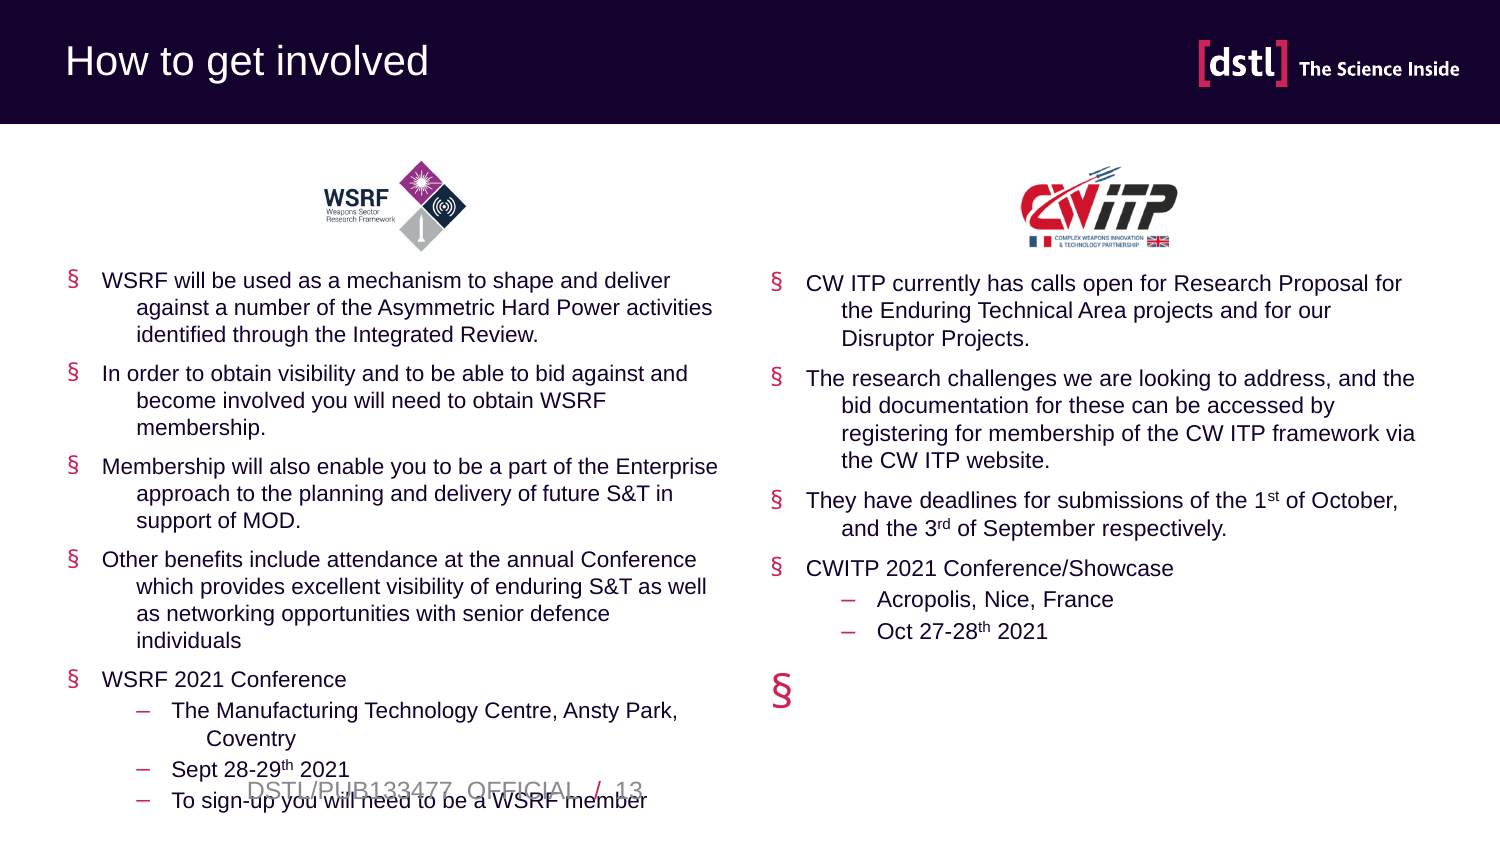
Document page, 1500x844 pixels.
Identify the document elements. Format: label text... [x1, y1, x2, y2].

title How to get involved [5, 8, 1129, 115]
list WSRF will be used as a mechanism to shape and deliver against a number of the Asymmetric Hard Power activities identified through the Integrated Review. In order to obtain visibility and to be able to bid against and become involved you will need to obtain WSRF membership. Membership will also enable you to be a part of the Enterprise approach to the planning and delivery of future S&T in support of MOD. Other benefits include attendance at the annual Conference which provides excellent visibility of enduring S&T as well as networking opportunities with senior defence individuals WSRF 2021 Conference The Manufacturing Technology Centre, Ansty Park, Coventry Sept 28-29th 2021 To sign-up you will need to be a WSRF member [53, 258, 733, 824]
picture [312, 157, 469, 257]
picture [1009, 160, 1183, 253]
text_box DSTL/PUB133477 OFFICIAL / 13 [232, 767, 1459, 812]
list CW ITP currently has calls open for Research Proposal for the Enduring Technical Area projects and for our Disruptor Projects. The research challenges we are looking to address, and the bid documentation for these can be accessed by registering for membership of the CW ITP framework via the CW ITP website. They have deadlines for submissions of the 1st of October, and the 3rd of September respectively. CWITP 2021 Conference/Showcase Acropolis, Nice, France Oct 27-28th 2021 [756, 261, 1436, 767]
